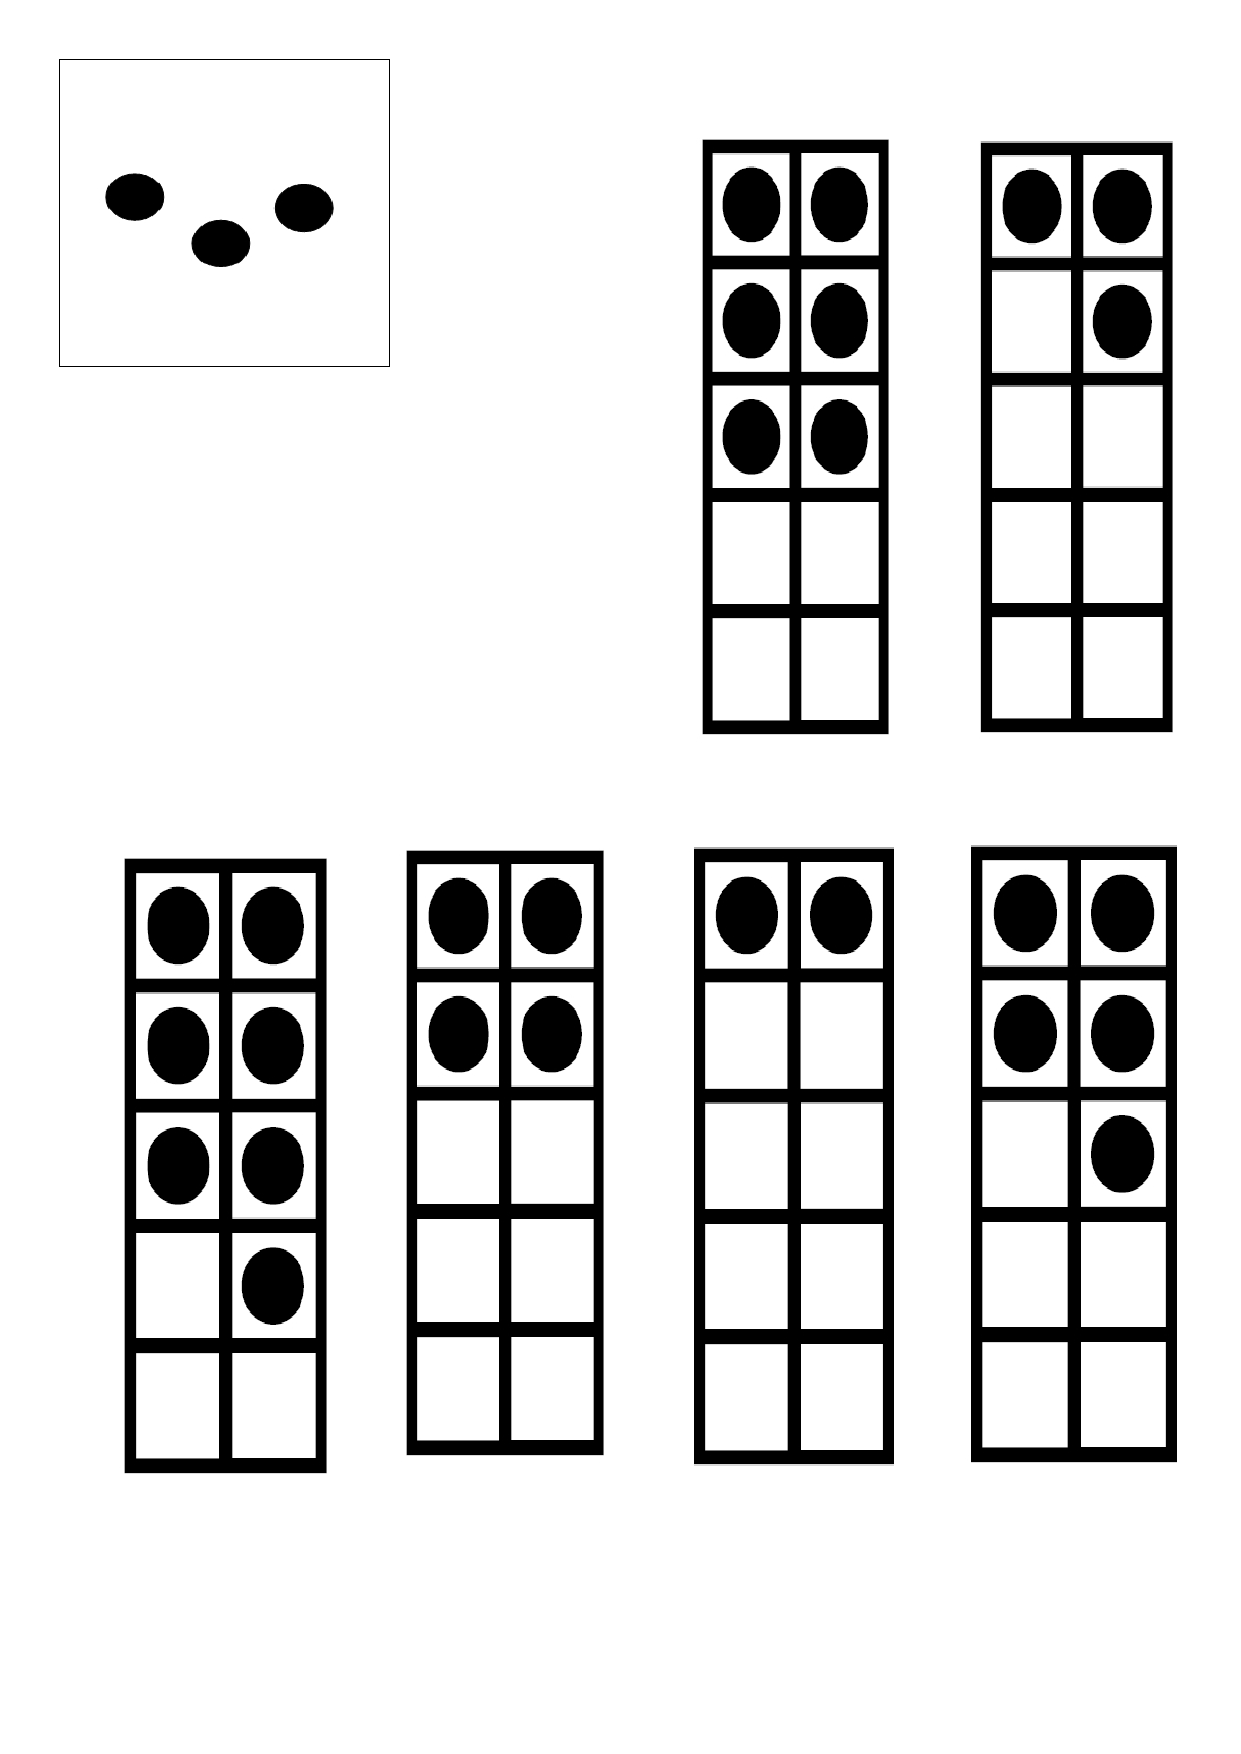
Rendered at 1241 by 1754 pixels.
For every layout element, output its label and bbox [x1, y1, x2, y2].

picture [23, 47, 426, 426]
picture [696, 129, 900, 745]
picture [118, 850, 331, 1483]
picture [399, 838, 612, 1466]
picture [969, 129, 1182, 745]
picture [964, 836, 1185, 1471]
picture [680, 838, 908, 1482]
